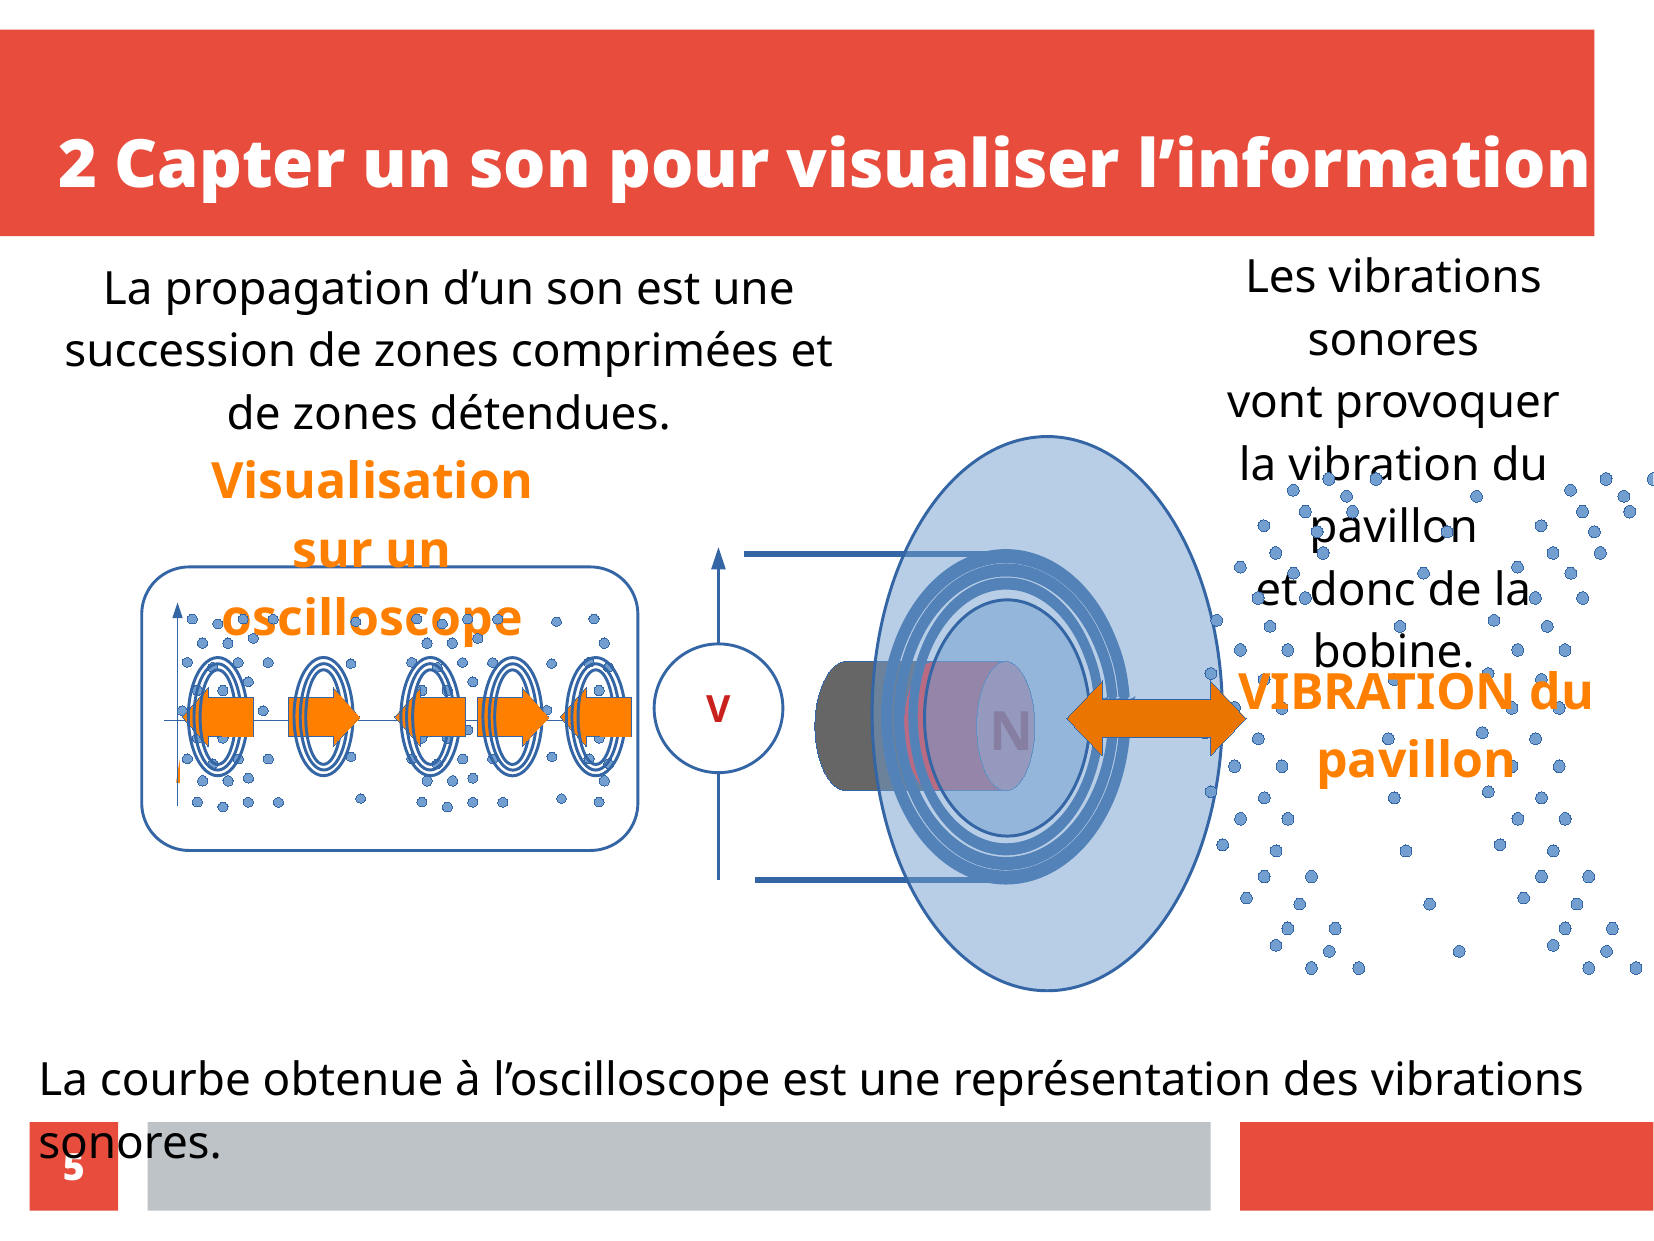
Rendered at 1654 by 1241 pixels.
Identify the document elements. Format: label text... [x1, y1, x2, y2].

text_box [1240, 892, 1253, 904]
text_box [1234, 812, 1247, 826]
text_box [1559, 643, 1571, 648]
text_box [1346, 505, 1359, 519]
text_box La courbe obtenue à l’oscilloscope est une représentation des vibrations sonores. [23, 1039, 1630, 1112]
text_box [1329, 922, 1342, 935]
text_box [1488, 614, 1500, 627]
text_box [1453, 945, 1466, 958]
text_box [1517, 892, 1530, 904]
text_box Les vibrations sonores vont provoquer la vibration du pavillon et donc de la bobine. [1157, 236, 1630, 482]
text_box [1576, 591, 1589, 605]
text_box [1588, 525, 1601, 538]
text_box [1423, 898, 1436, 911]
text_box [1340, 490, 1353, 503]
title 2 Capter un son pour visualiser l’information [58, 59, 1594, 207]
text_box [1258, 870, 1271, 883]
text_box [1281, 921, 1294, 935]
text_box [1311, 525, 1324, 538]
text_box [1322, 472, 1335, 486]
text_box [1535, 519, 1548, 532]
text_box [1269, 546, 1282, 560]
text_box [814, 436, 1223, 991]
text_box [1394, 620, 1406, 633]
text_box [1305, 870, 1318, 883]
text_box [1370, 472, 1383, 486]
text_box [1293, 898, 1306, 910]
text_box [1564, 484, 1577, 497]
text_box [1511, 812, 1524, 826]
text_box La propagation d’un son est une succession de zones comprimées et de zones détendues. [35, 248, 863, 436]
text_box [1287, 567, 1300, 580]
text_box [1470, 490, 1483, 503]
text_box [1299, 505, 1312, 518]
text_box [1535, 870, 1548, 883]
text_box [1305, 961, 1318, 975]
text_box [437, 614, 451, 629]
text_box [1564, 567, 1577, 580]
text_box [1417, 567, 1430, 580]
text_box [177, 602, 632, 827]
text_box [1287, 484, 1300, 497]
text_box [1270, 844, 1282, 857]
text_box [1494, 838, 1506, 851]
text_box [1617, 490, 1630, 503]
text_box [1511, 561, 1524, 574]
text_box Visualisation sur un oscilloscope [165, 437, 579, 579]
text_box [1529, 591, 1542, 605]
text_box [1400, 844, 1412, 857]
text_box [1299, 591, 1312, 605]
text_box [1252, 591, 1265, 605]
text_box [1541, 620, 1554, 633]
text_box [1571, 898, 1583, 910]
text_box [1582, 961, 1595, 975]
text_box [1441, 525, 1454, 538]
text_box [1594, 546, 1607, 560]
text_box [1547, 546, 1559, 560]
text_box [1317, 546, 1330, 560]
text_box [1559, 812, 1572, 826]
text_box [1606, 922, 1619, 935]
text_box [1623, 505, 1636, 519]
text_box [1582, 870, 1595, 883]
text_box [1234, 561, 1247, 574]
text_box [1323, 945, 1336, 958]
text_box [1282, 643, 1294, 648]
text_box [1559, 921, 1572, 935]
text_box [1547, 844, 1560, 857]
text_box [1647, 472, 1654, 486]
text_box [1512, 643, 1524, 648]
text_box VIBRATION du pavillon [1220, 648, 1613, 804]
text_box [1576, 505, 1589, 518]
text_box [1600, 472, 1613, 486]
text_box [1281, 812, 1294, 826]
text_box V [654, 643, 783, 773]
text_box [1600, 945, 1613, 958]
text_box [1234, 643, 1246, 648]
text_box [1216, 838, 1229, 851]
text_box [1630, 961, 1642, 975]
text_box [1270, 939, 1282, 952]
text_box [1352, 961, 1365, 975]
text_box [1264, 620, 1276, 633]
text_box [1257, 519, 1270, 532]
text_box [1547, 939, 1560, 952]
